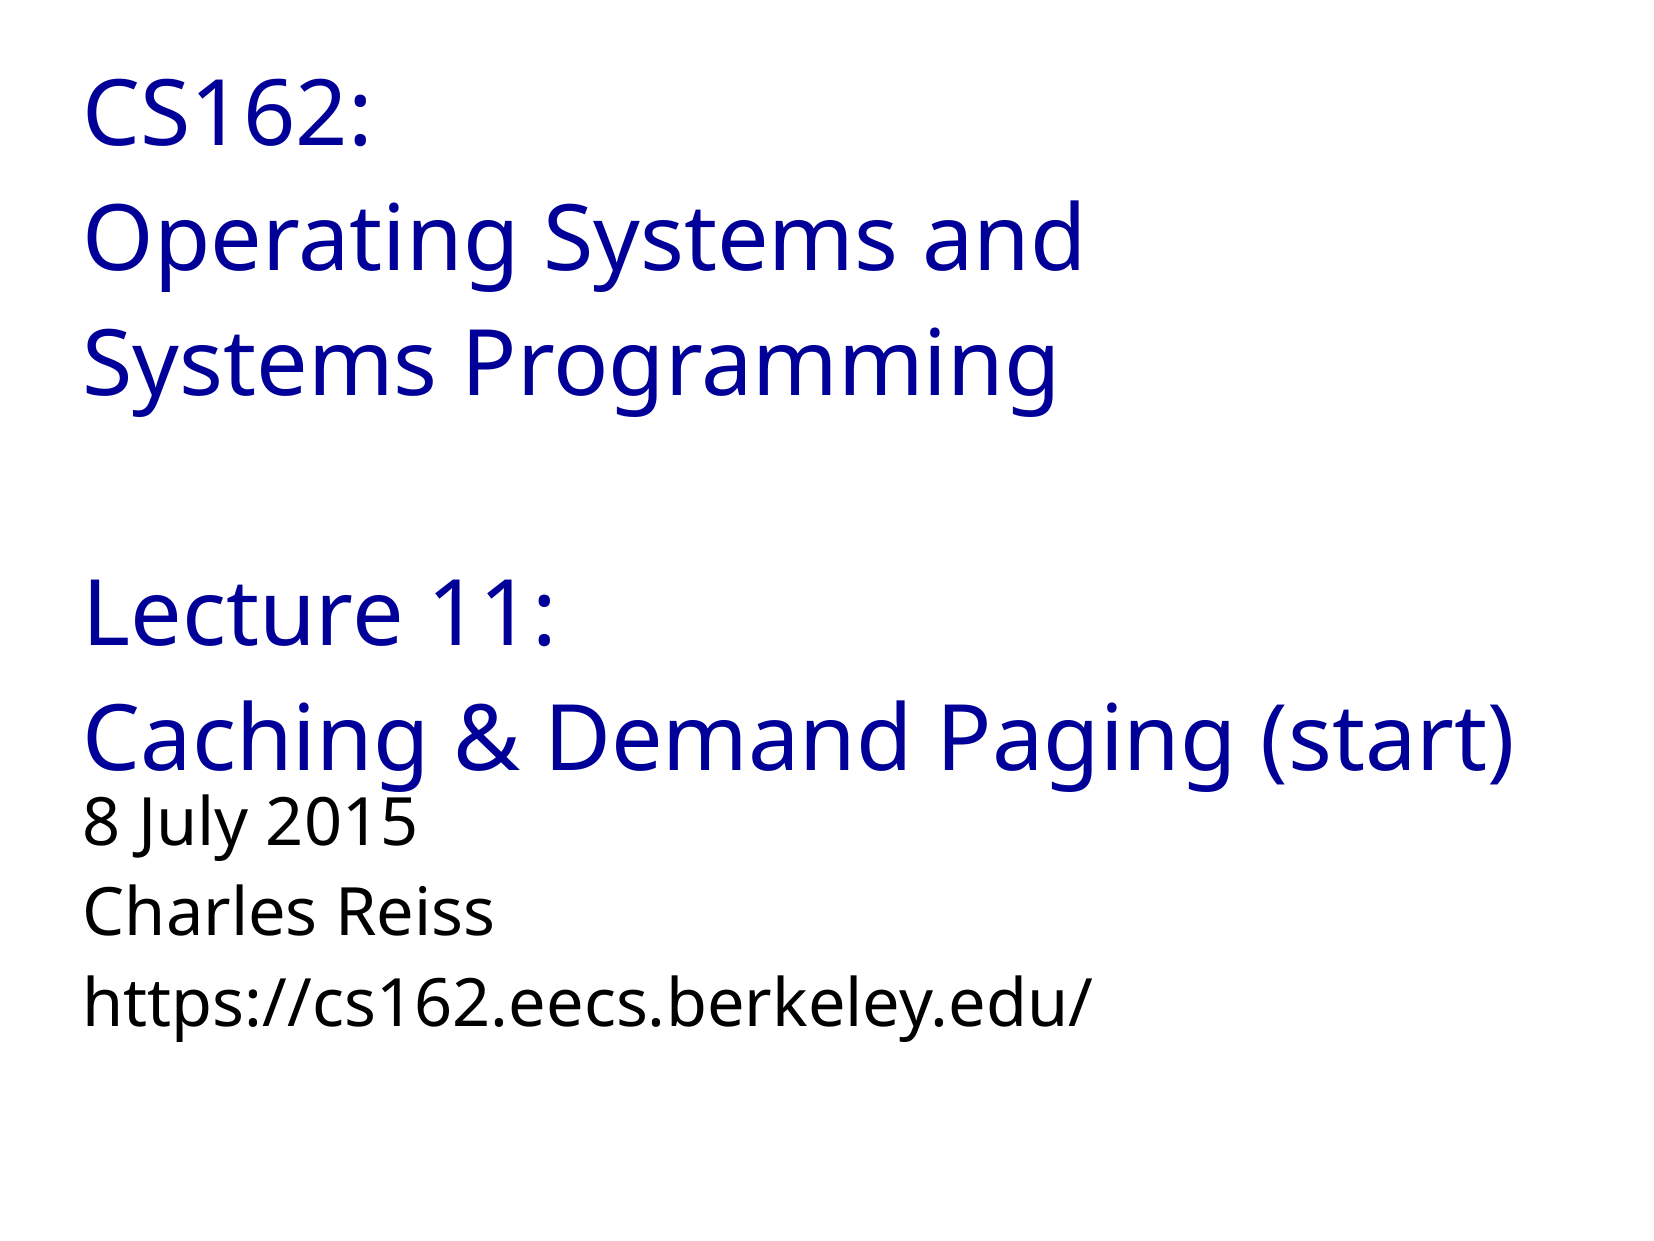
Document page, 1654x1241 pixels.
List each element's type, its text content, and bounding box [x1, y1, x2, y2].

title CS162: Operating Systems and Systems Programming Lecture 11: Caching & Demand Paging (start) [82, 67, 1636, 777]
subtitle 8 July 2015 Charles Reiss https://cs162.eecs.berkeley.edu/ [82, 797, 1571, 1022]
